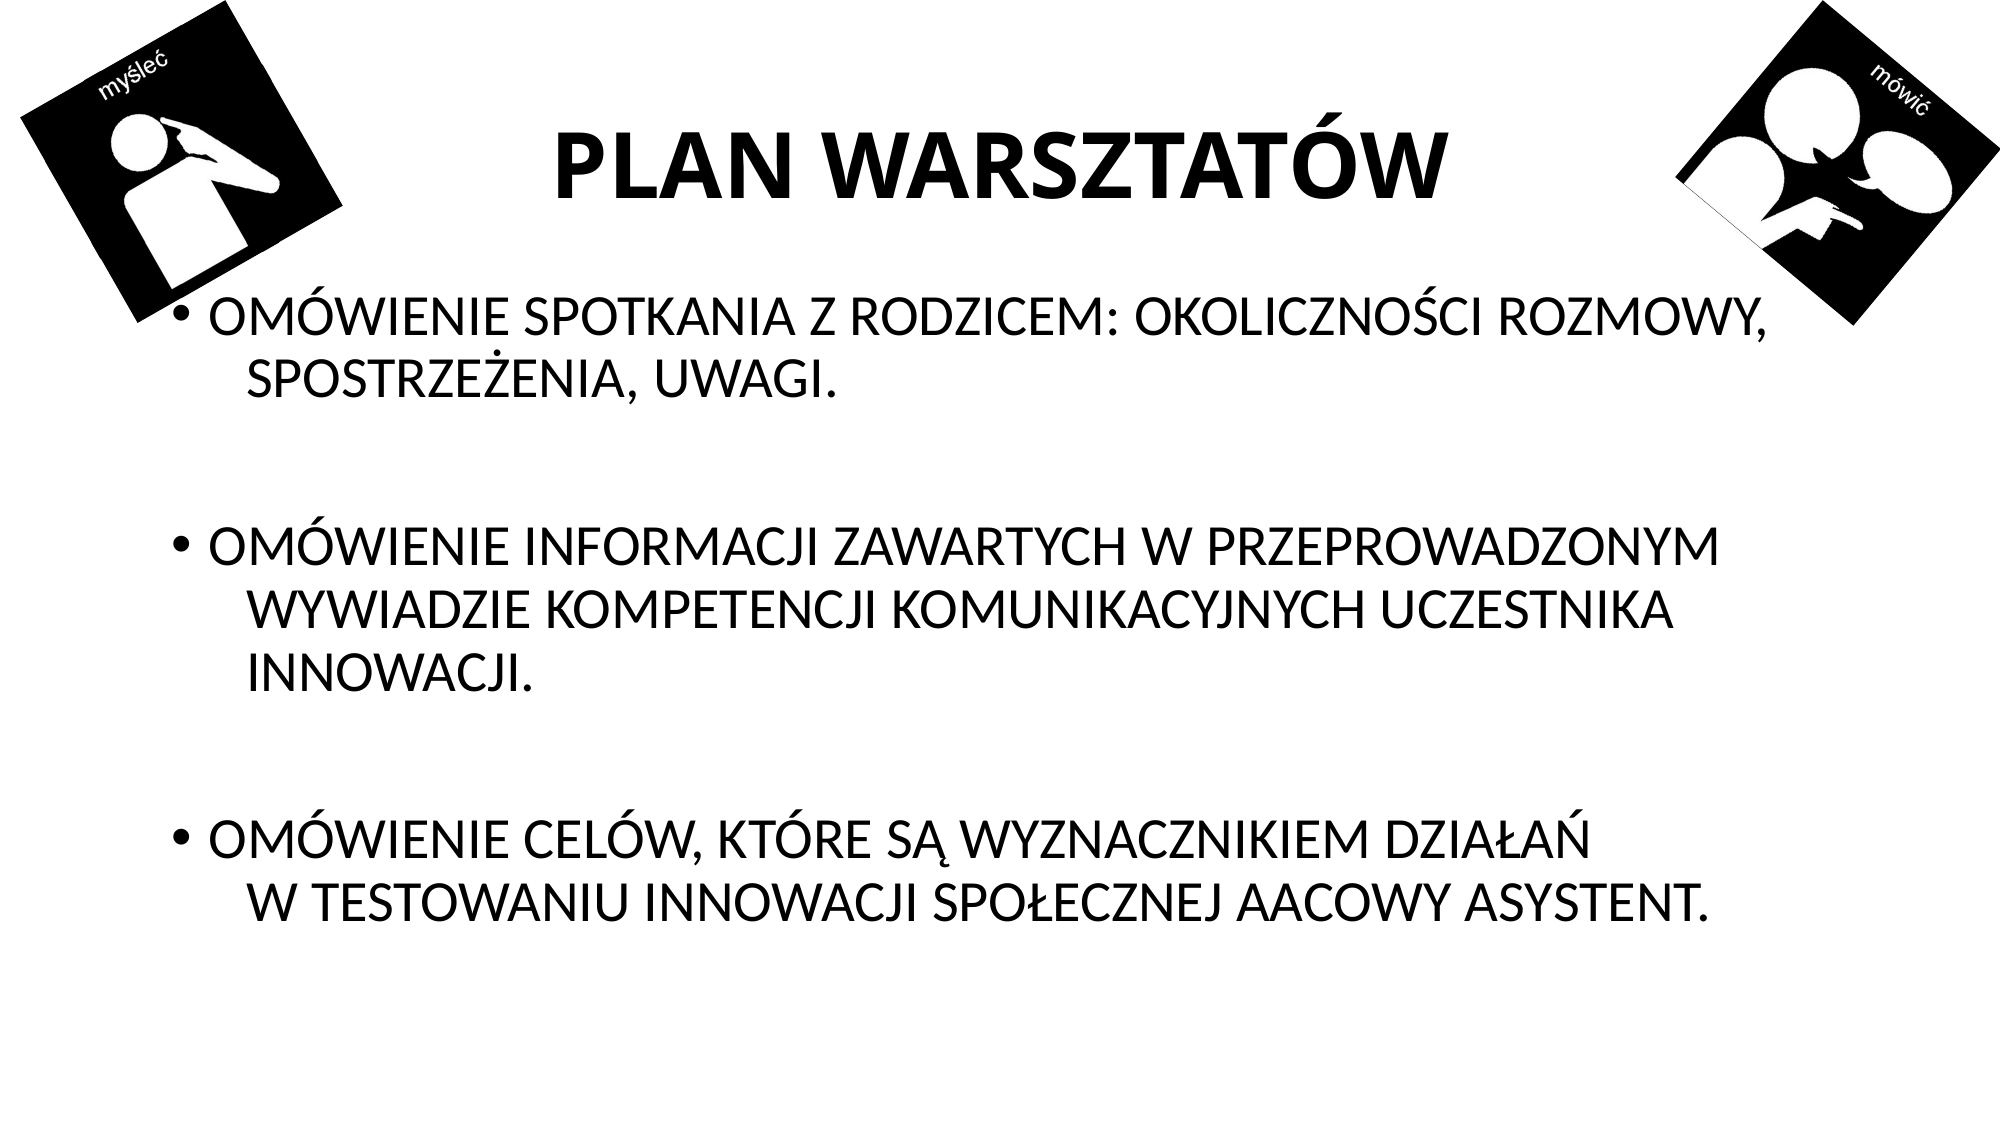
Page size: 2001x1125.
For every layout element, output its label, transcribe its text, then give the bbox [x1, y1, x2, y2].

picture [1674, 0, 2000, 326]
list OMÓWIENIE SPOTKANIA Z RODZICEM: OKOLICZNOŚCI ROZMOWY, SPOSTRZEŻENIA, UWAGI. OMÓWIENIE INFORMACJI ZAWARTYCH W PRZEPROWADZONYM WYWIADZIE KOMPETENCJI KOMUNIKACYJNYCH UCZESTNIKA INNOWACJI. OMÓWIENIE CELÓW, KTÓRE SĄ WYZNACZNIKIEM DZIAŁAŃ W TESTOWANIU INNOWACJI SPOŁECZNEJ AACOWY ASYSTENT. [155, 277, 1881, 992]
title PLAN WARSZTATÓW [221, 59, 1792, 277]
picture [19, 0, 343, 323]
